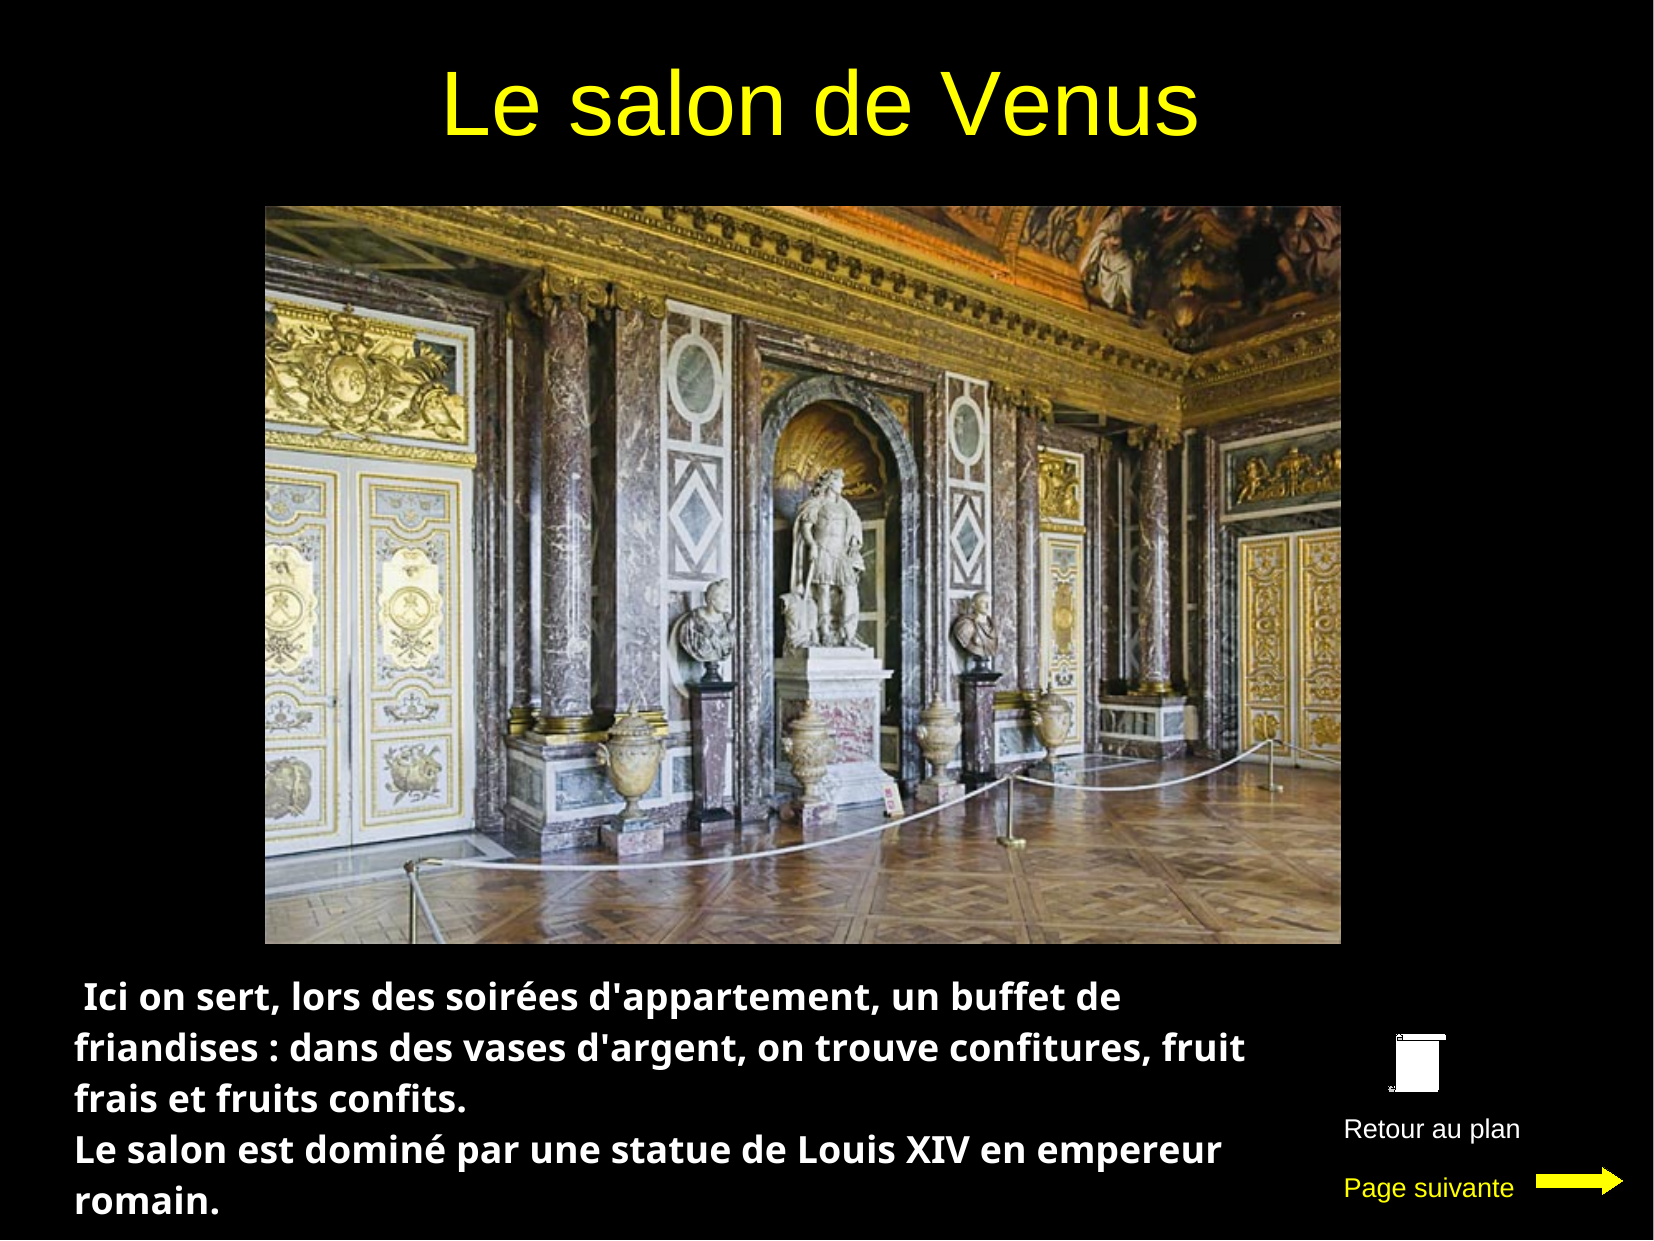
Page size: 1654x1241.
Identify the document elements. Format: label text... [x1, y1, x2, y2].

title Le salon de Venus [76, 0, 1565, 208]
text_box Retour au plan [1328, 1106, 1625, 1152]
text_box [1387, 1033, 1447, 1093]
text_box Ici on sert, lors des soirées d'appartement, un buffet de friandises : dans des vases d'argent, on trouve confitures, fruit frais et fruits confits. Le salon est dominé par une statue de Louis XIV en empereur romain. [59, 962, 1329, 1241]
text_box Page suivante [1328, 1165, 1536, 1211]
text_box [1536, 1165, 1625, 1196]
picture [265, 206, 1341, 944]
